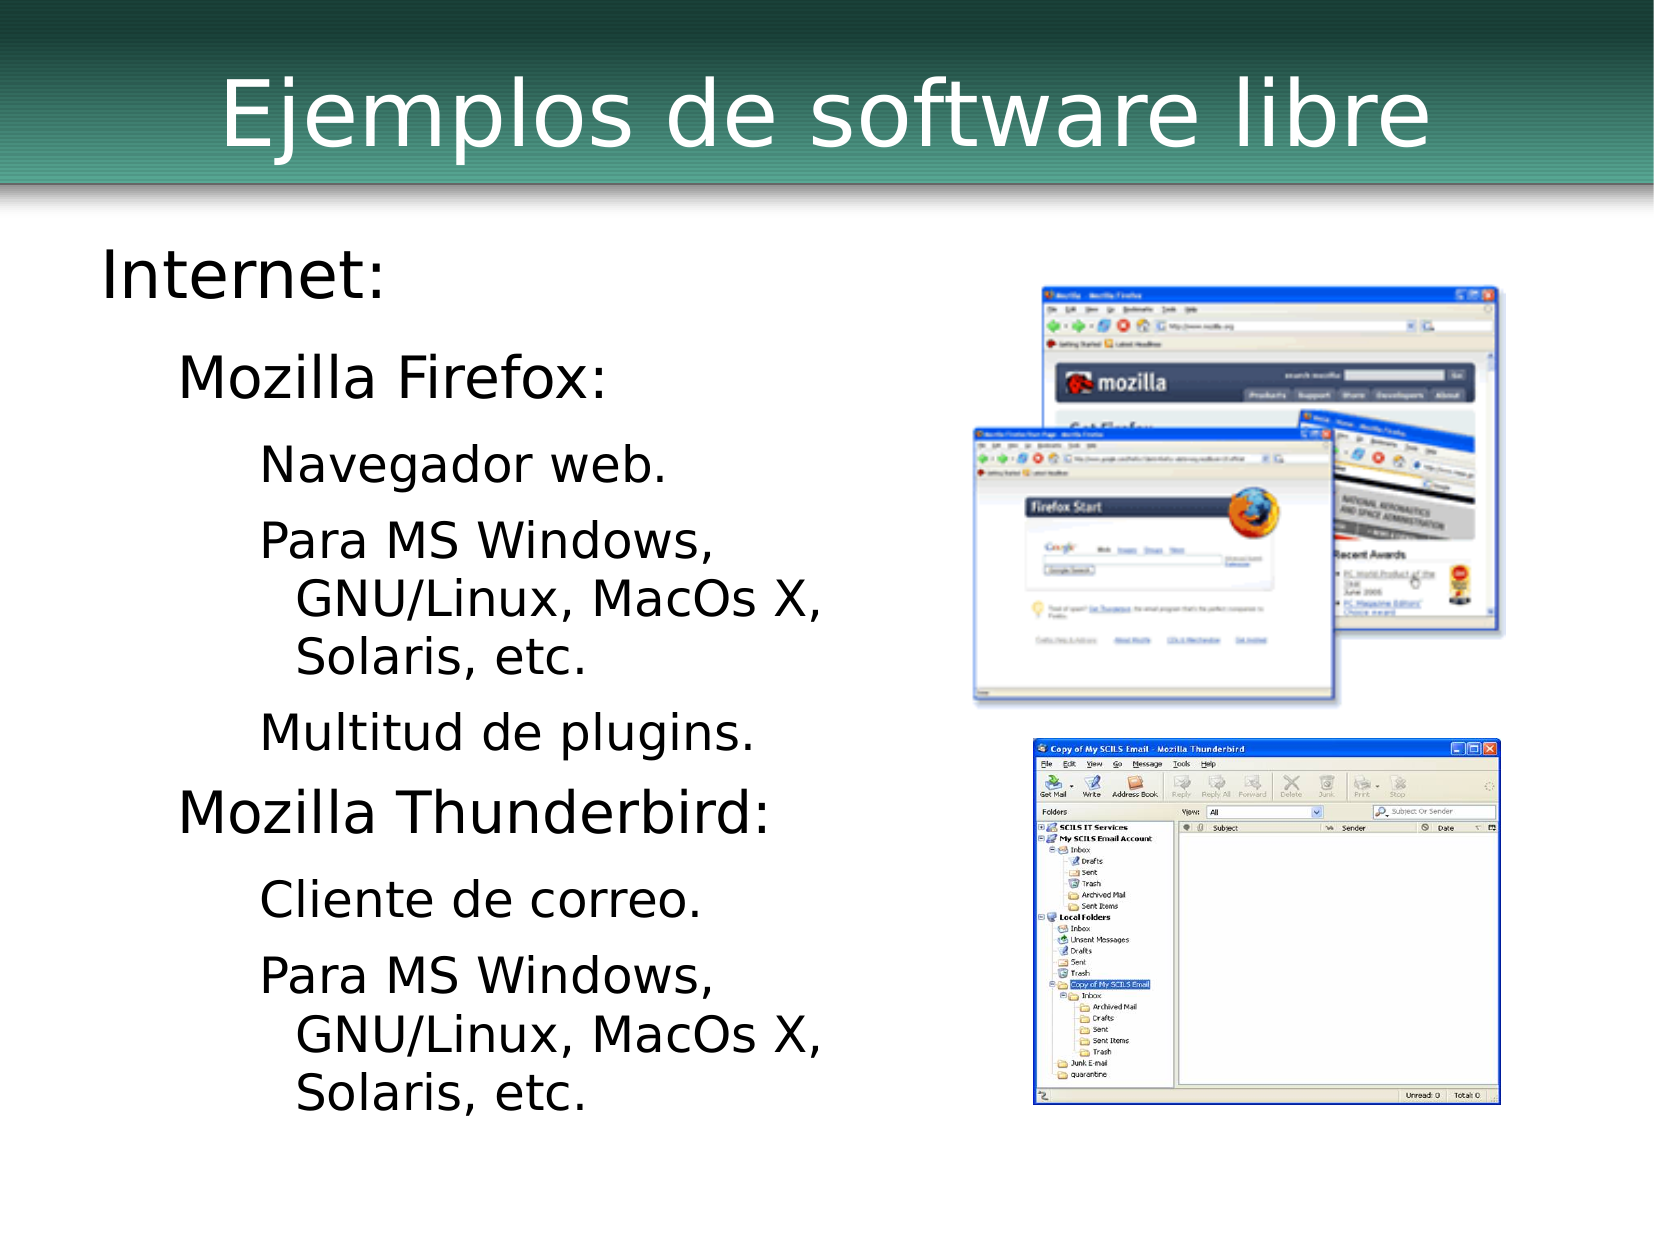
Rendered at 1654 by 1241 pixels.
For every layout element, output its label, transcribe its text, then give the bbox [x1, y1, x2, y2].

picture [967, 283, 1506, 727]
list Internet: Mozilla Firefox: Navegador web. Para MS Windows, GNU/Linux, MacOs X, Solaris, etc. Multitud de plugins. Mozilla Thunderbird: Cliente de correo. Para MS Windows, GNU/Linux, MacOs X, Solaris, etc. [82, 237, 975, 1123]
title Ejemplos de software libre [82, 11, 1571, 219]
picture [1033, 738, 1501, 1105]
picture [0, 0, 1654, 225]
